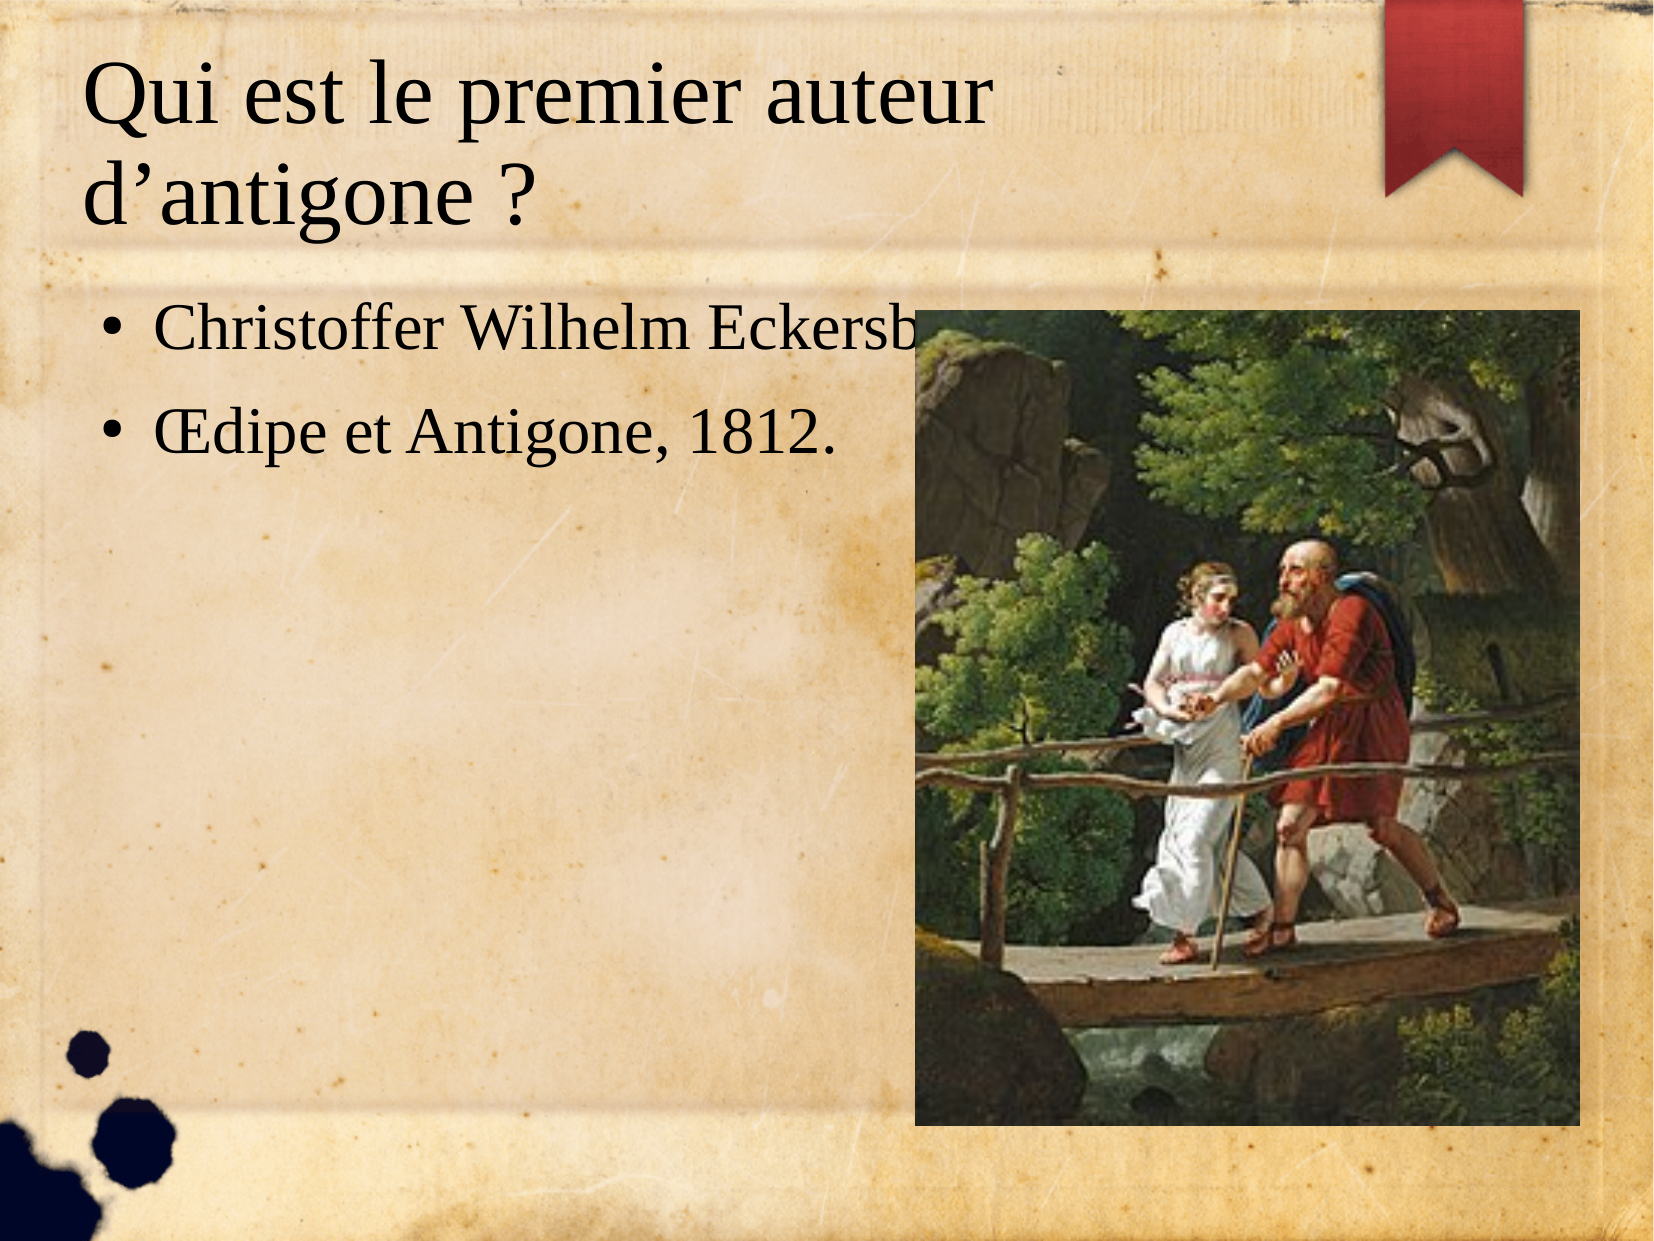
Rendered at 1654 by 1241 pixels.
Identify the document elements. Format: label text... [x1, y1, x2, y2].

picture [0, 0, 1654, 1241]
list Christoffer Wilhelm Eckersberg, Œdipe et Antigone, 1812. [82, 290, 1538, 1010]
title Qui est le premier auteur d’antigone ? [82, 41, 1347, 245]
